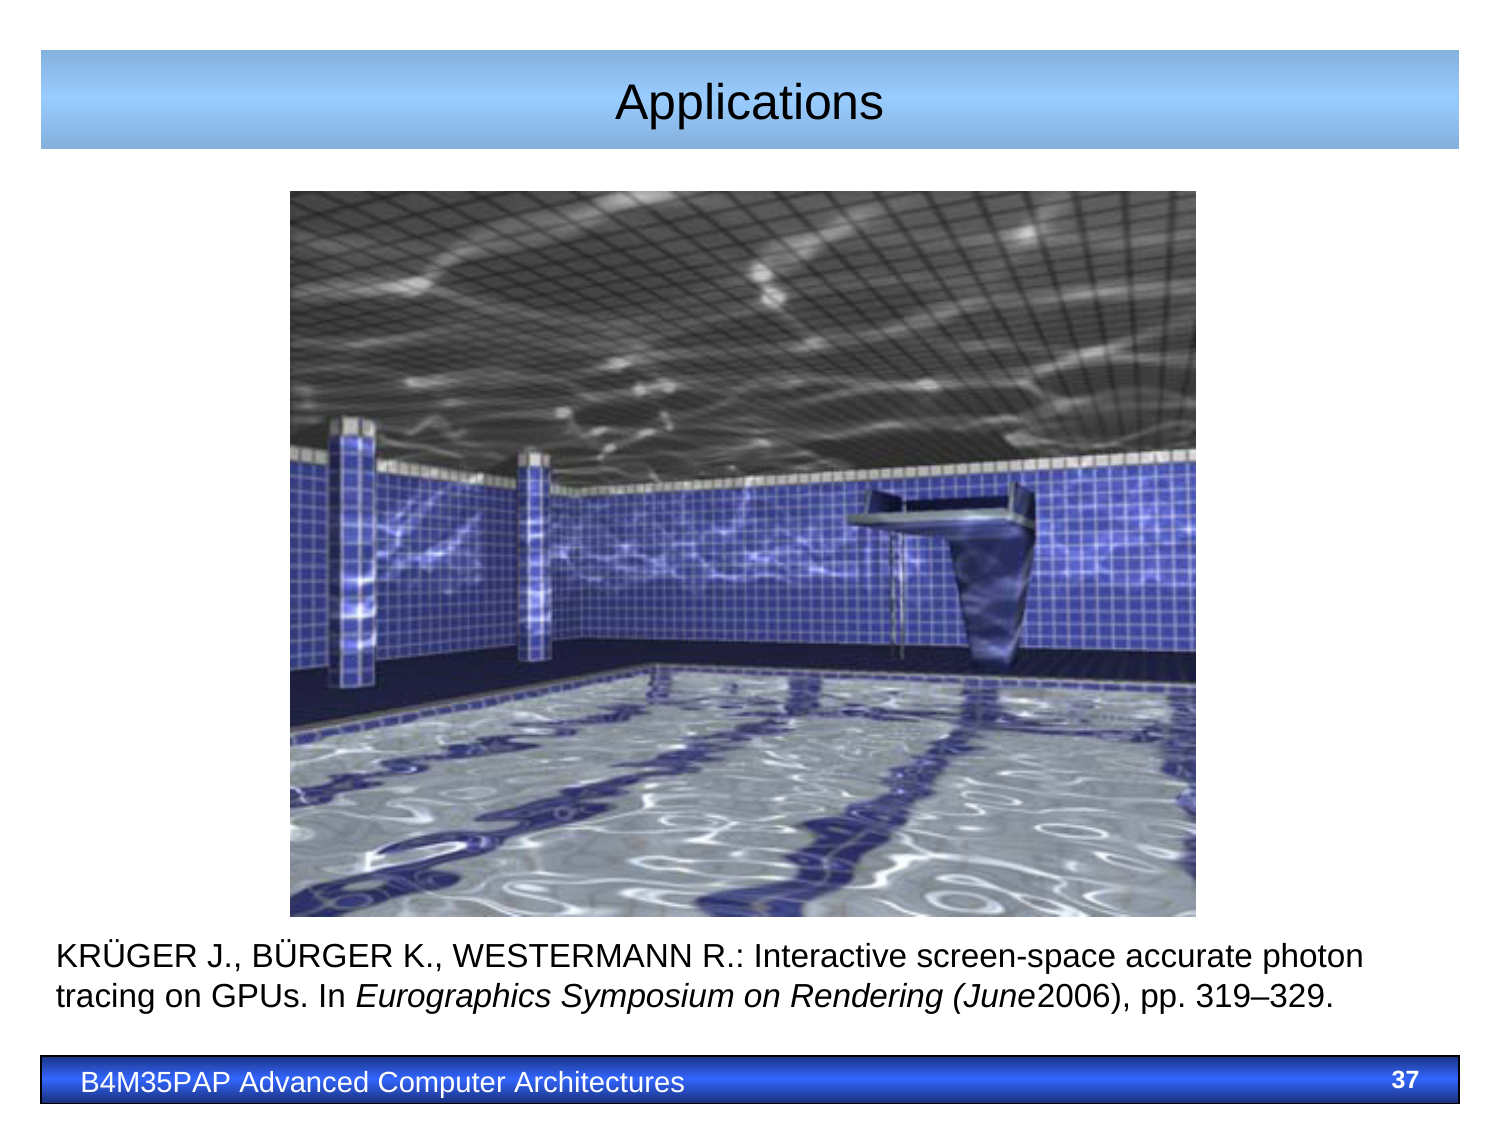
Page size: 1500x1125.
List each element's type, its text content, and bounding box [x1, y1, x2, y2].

title Applications [41, 50, 1459, 149]
text_box KRÜGER J., BÜRGER K., WESTERMANN R.: Interactive screen-space accurate photon tracing on GPUs. In Eurographics Symposium on Rendering (June2006), pp. 319–329. [41, 927, 1477, 1022]
picture [290, 191, 1196, 917]
